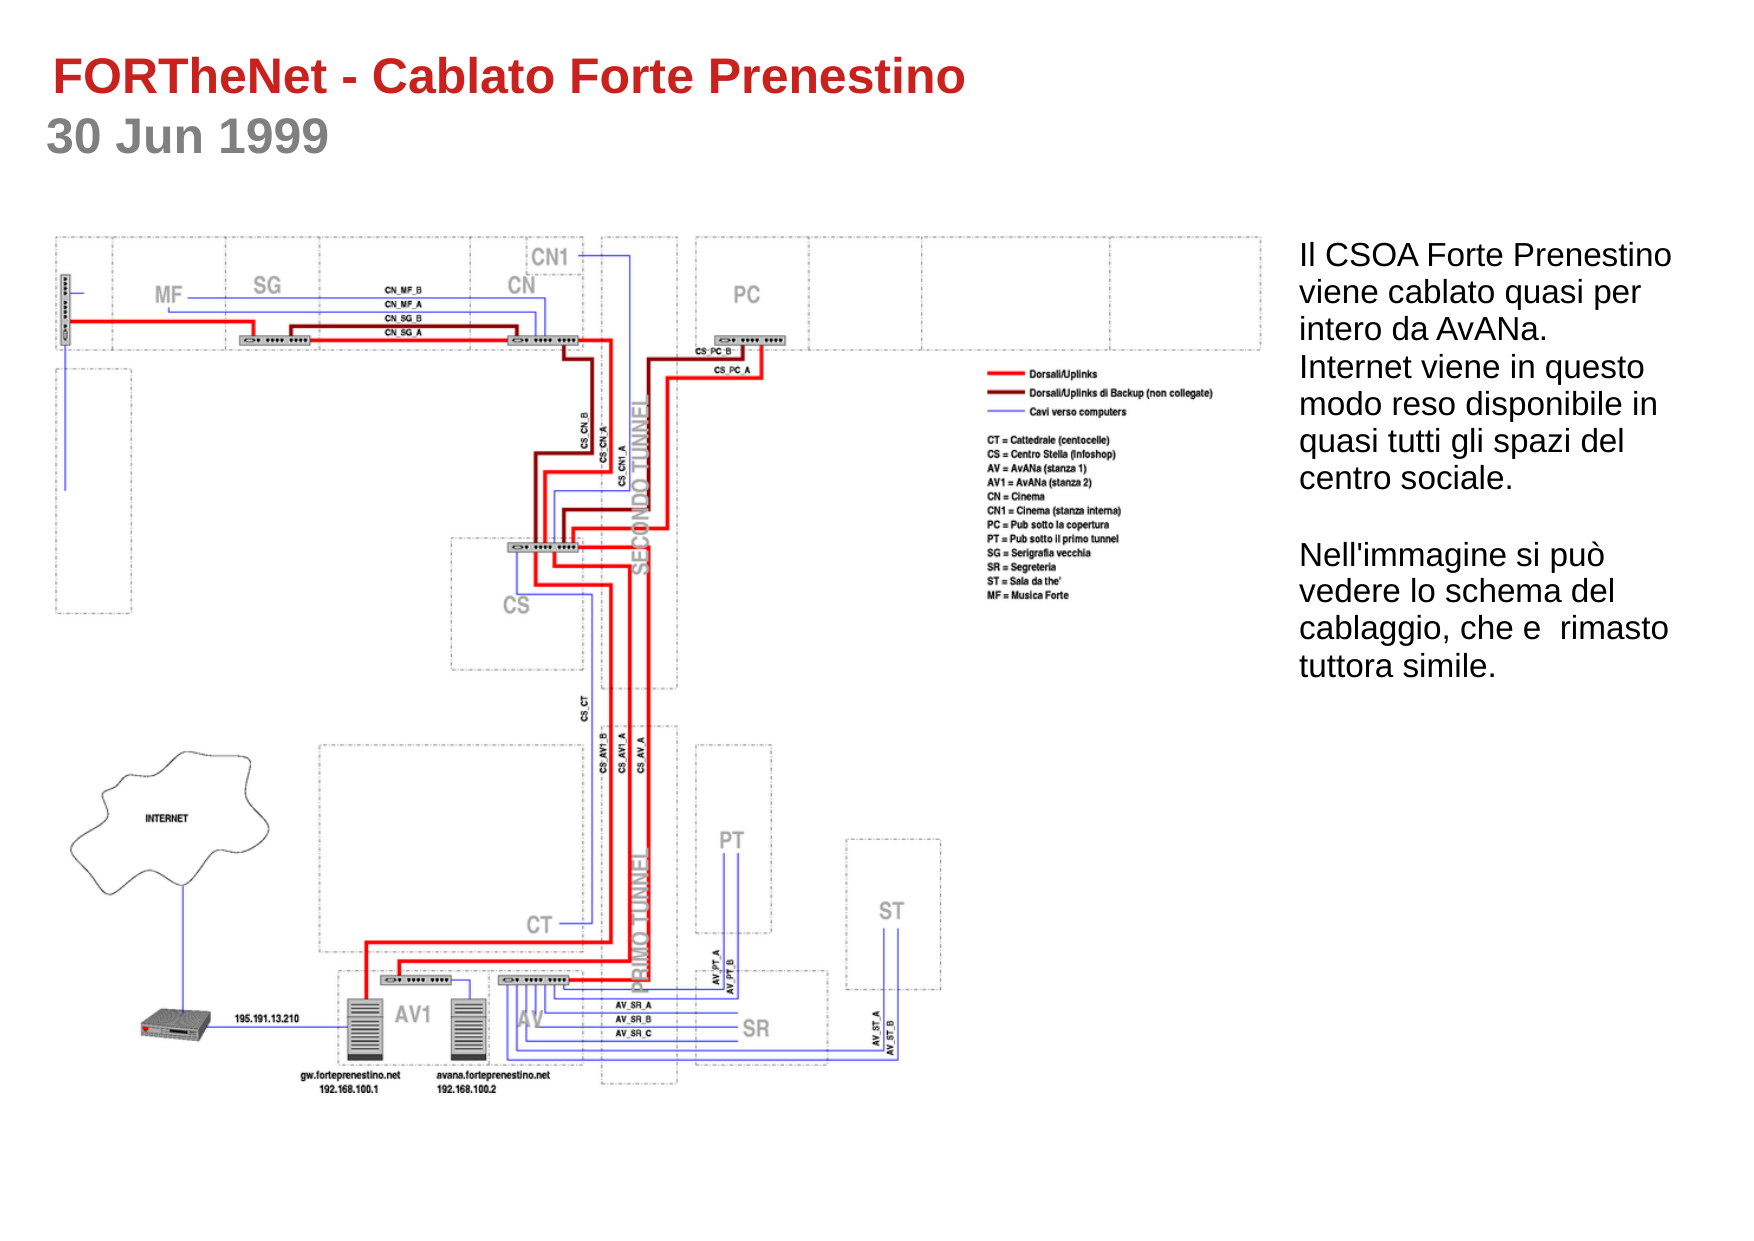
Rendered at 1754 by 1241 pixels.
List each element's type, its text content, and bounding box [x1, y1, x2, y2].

picture [55, 236, 1265, 1093]
text_box 30 Jun 1999 [31, 101, 768, 178]
title FORTheNet - Cablato Forte Prenestino [52, 39, 1713, 114]
subtitle Il CSOA Forte Prenestino viene cablato quasi per intero da AvANa. Internet viene in questo modo reso disponibile in quasi tutti gli spazi del centro sociale. Nell'immagine si può vedere lo schema del cablaggio, che e rimasto tuttora simile. [1299, 236, 1692, 1182]
